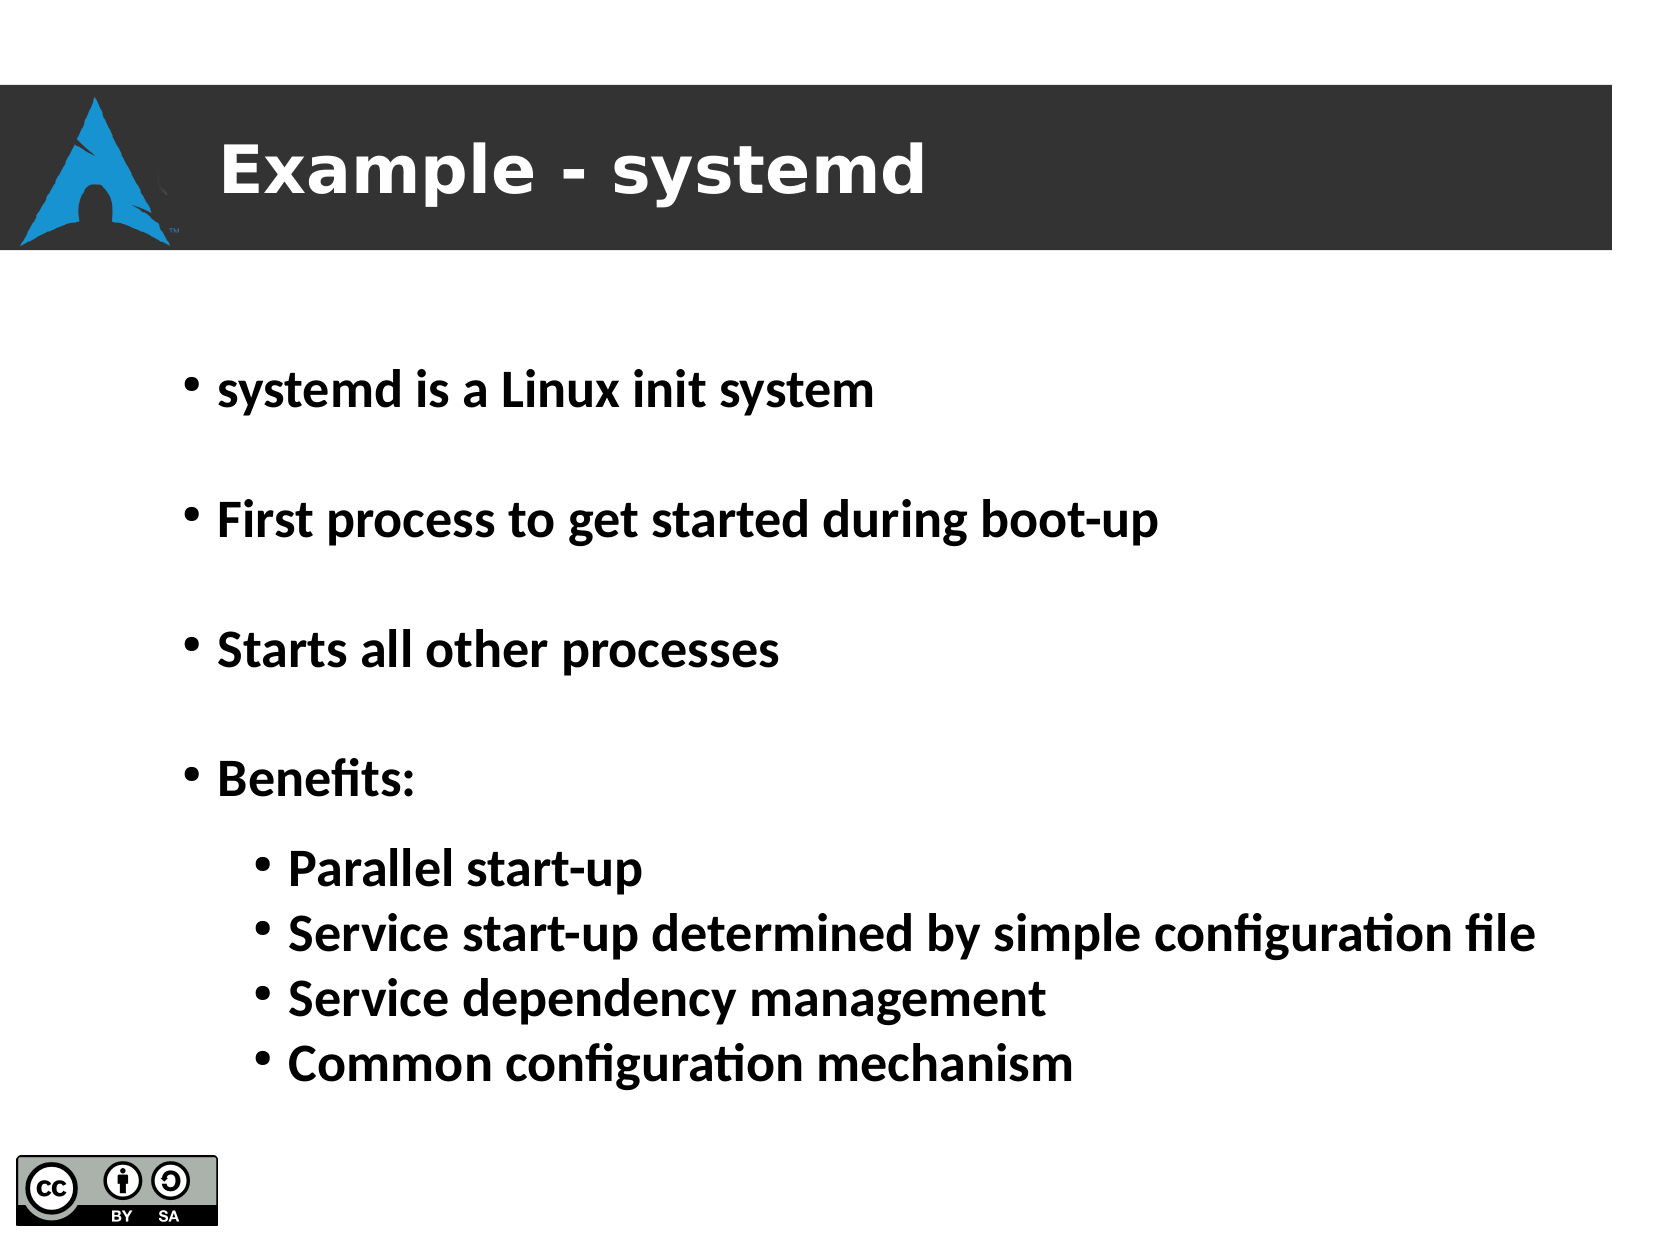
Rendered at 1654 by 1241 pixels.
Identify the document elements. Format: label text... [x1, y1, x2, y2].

picture [0, 81, 188, 260]
picture [16, 1155, 218, 1227]
text_box systemd is a Linux init system First process to get started during boot-up Starts all other processes Benefits: Parallel start-up Service start-up determined by simple configuration file Service dependency management Common configuration mechanism [167, 345, 1612, 1134]
text_box Example - systemd [188, 84, 1612, 250]
